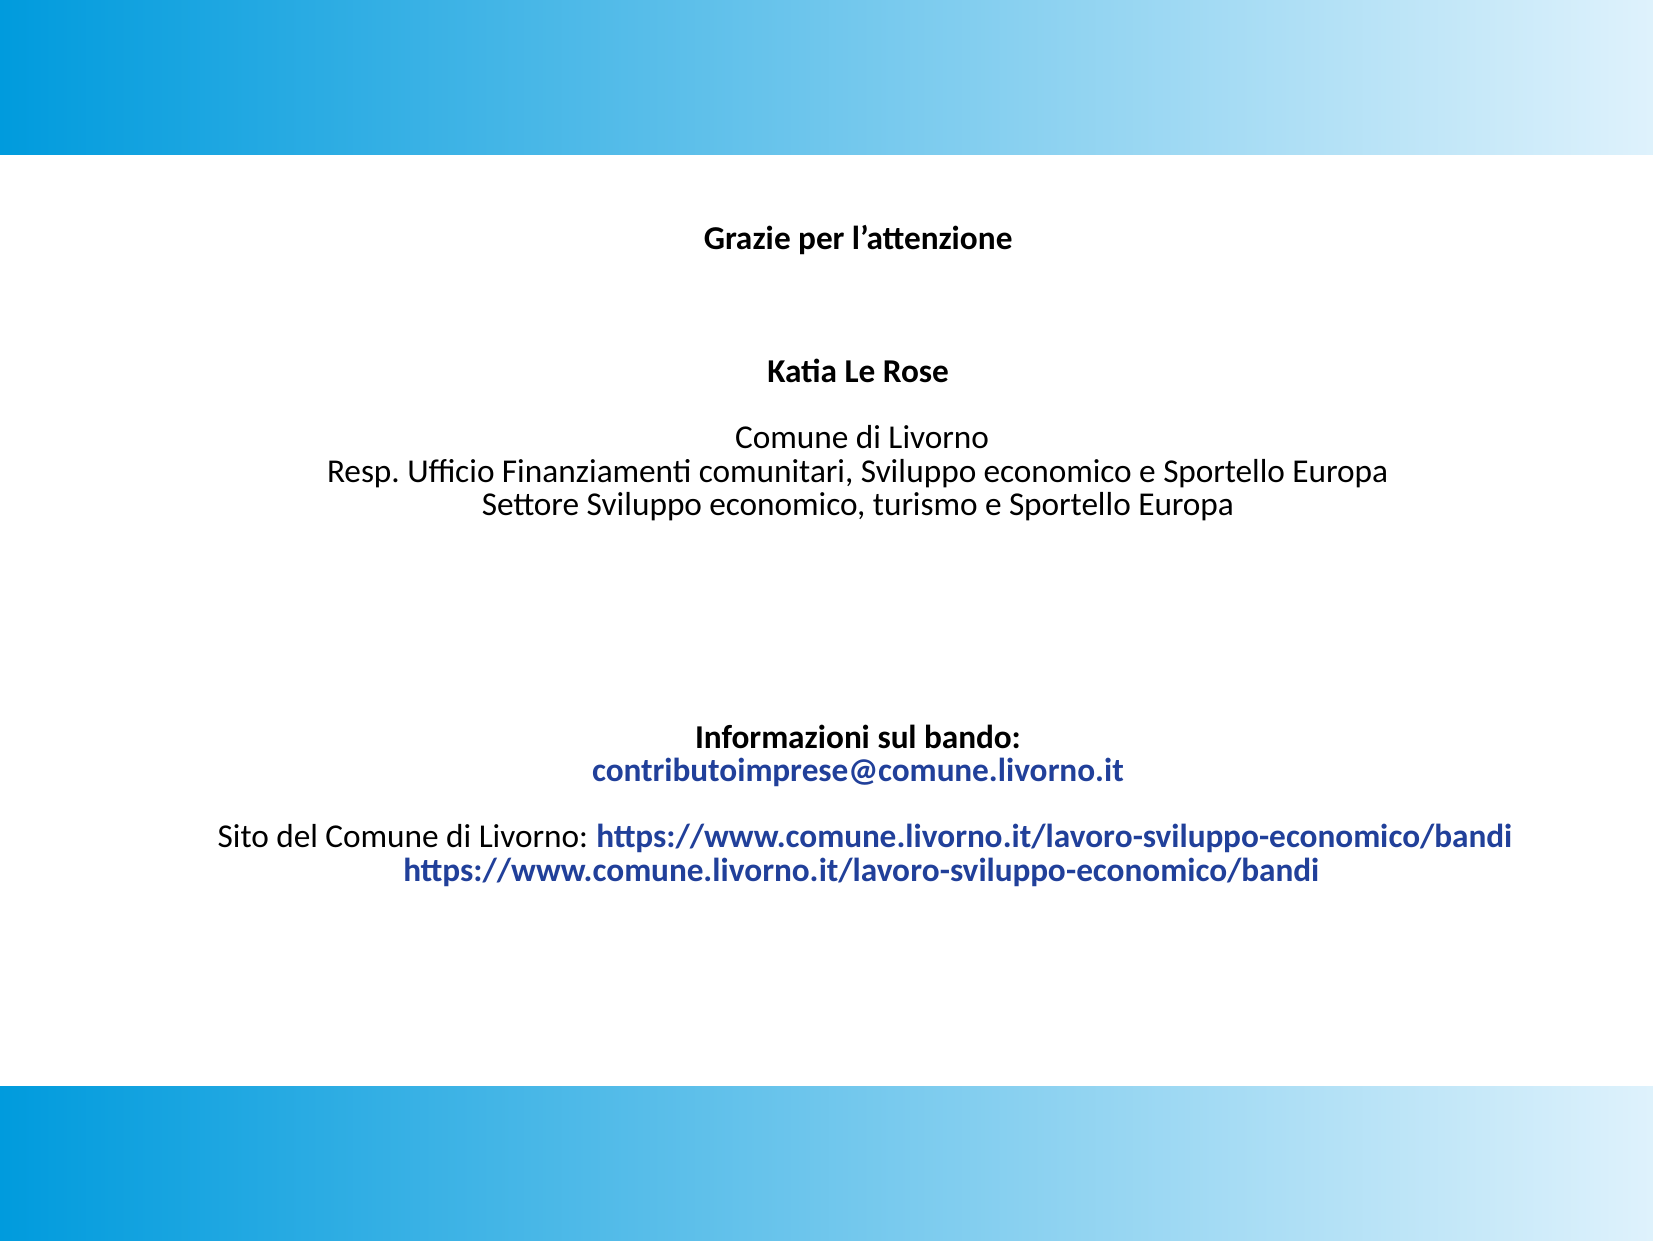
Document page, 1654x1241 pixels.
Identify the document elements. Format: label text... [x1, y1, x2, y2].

list Grazie per l’attenzione Katia Le Rose Comune di Livorno Resp. Ufficio Finanziamenti comunitari, Sviluppo economico e Sportello Europa Settore Sviluppo economico, turismo e Sportello Europa Informazioni sul bando: contributoimprese@comune.livorno.it Sito del Comune di Livorno: https://www.comune.livorno.it/lavoro-sviluppo-economico/bandihttps://www.comune.livorno.it/lavoro-sviluppo-economico/bandi [82, 224, 1571, 1057]
